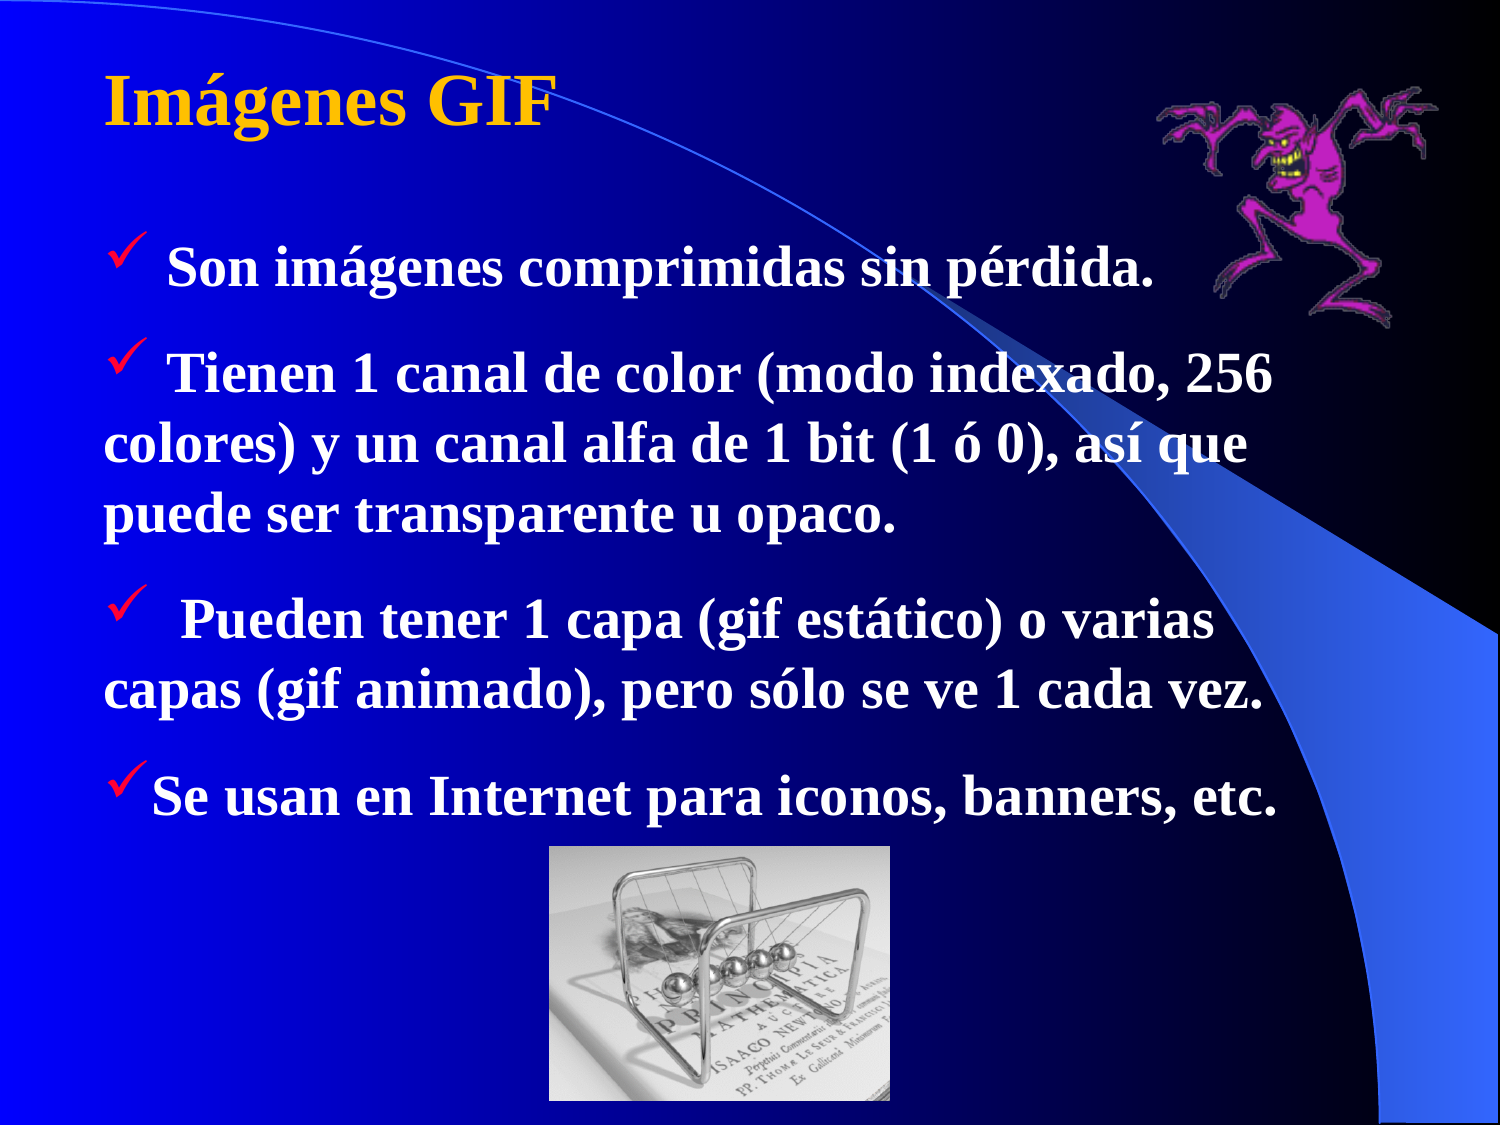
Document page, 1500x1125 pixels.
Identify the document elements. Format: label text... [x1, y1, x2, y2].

picture [549, 846, 890, 1102]
text_box Imágenes GIF [88, 42, 1077, 149]
text_box Son imágenes comprimidas sin pérdida. Tienen 1 canal de color (modo indexado, 256 colores) y un canal alfa de 1 bit (1 ó 0), así que puede ser transparente u opaco. Pueden tener 1 capa (gif estático) o varias capas (gif animado), pero sólo se ve 1 cada vez. Se usan en Internet para iconos, banners, etc. [88, 219, 1331, 942]
picture [1113, 58, 1500, 376]
